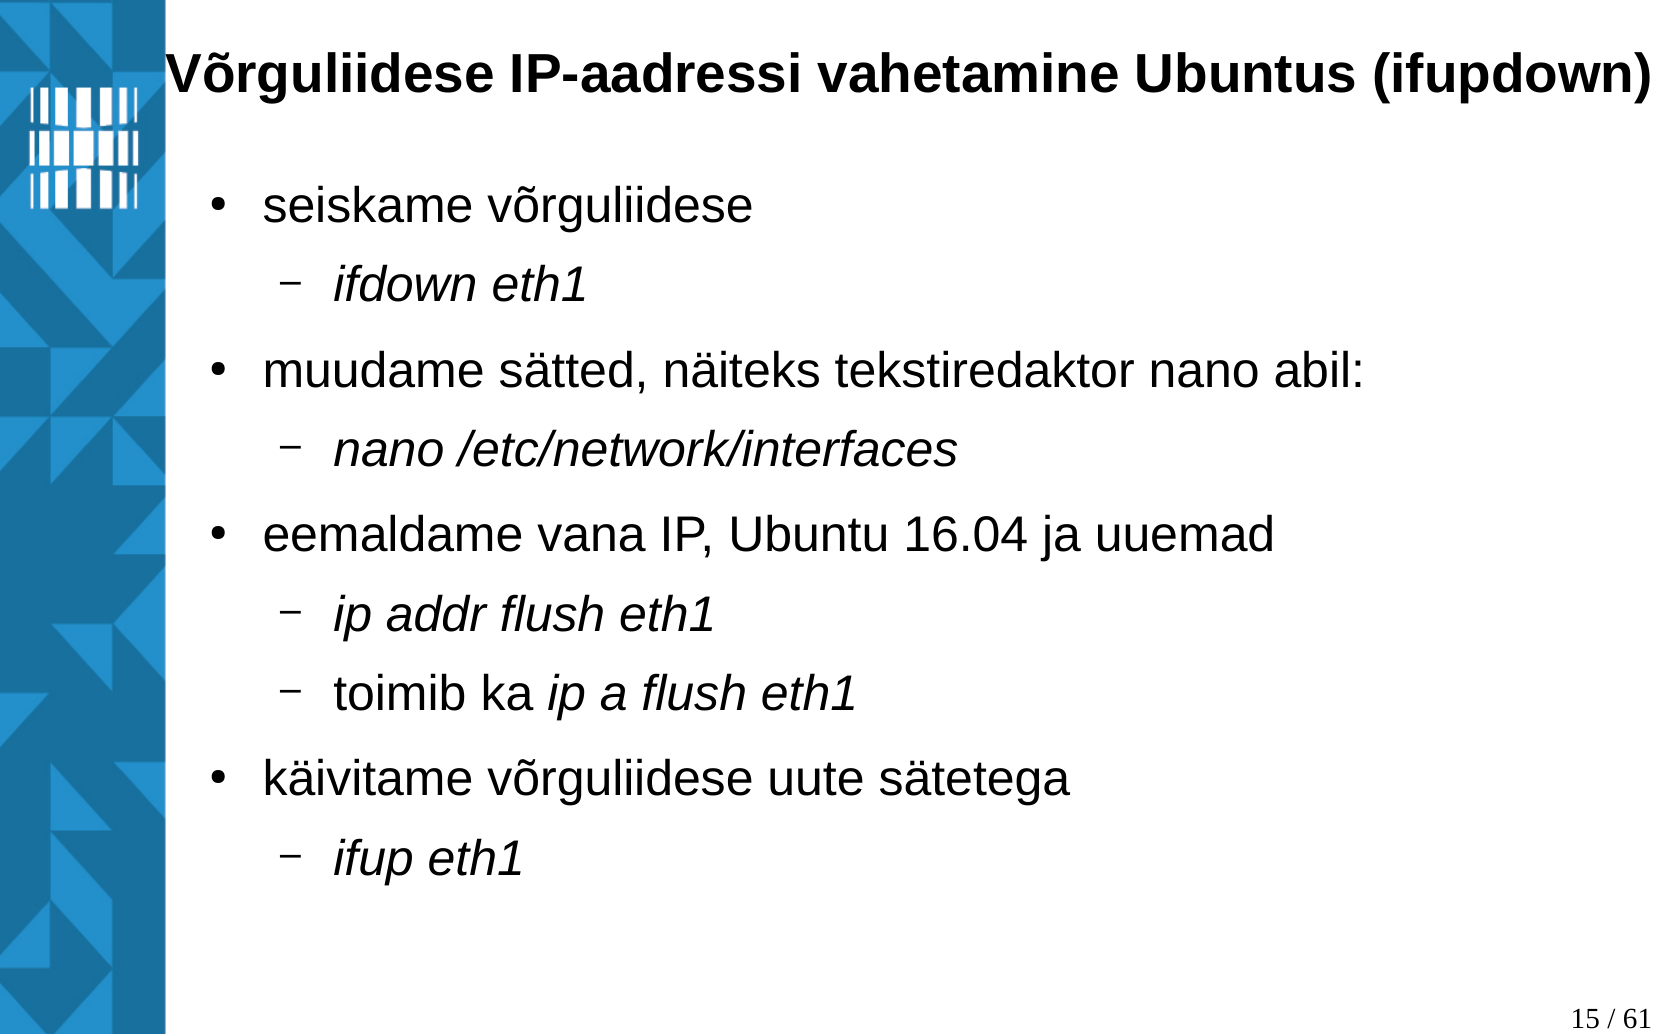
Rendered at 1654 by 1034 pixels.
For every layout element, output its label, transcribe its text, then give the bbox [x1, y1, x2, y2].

title Võrguliidese IP-aadressi vahetamine Ubuntus (ifupdown) [165, 29, 1654, 119]
list seiskame võrguliidese ifdown eth1 muudame sätted, näiteks tekstiredaktor nano abil: nano /etc/network/interfaces eemaldame vana IP, Ubuntu 16.04 ja uuemad ip addr flush eth1 toimib ka ip a flush eth1 käivitame võrguliidese uute sätetega ifup eth1 [191, 177, 1565, 1004]
